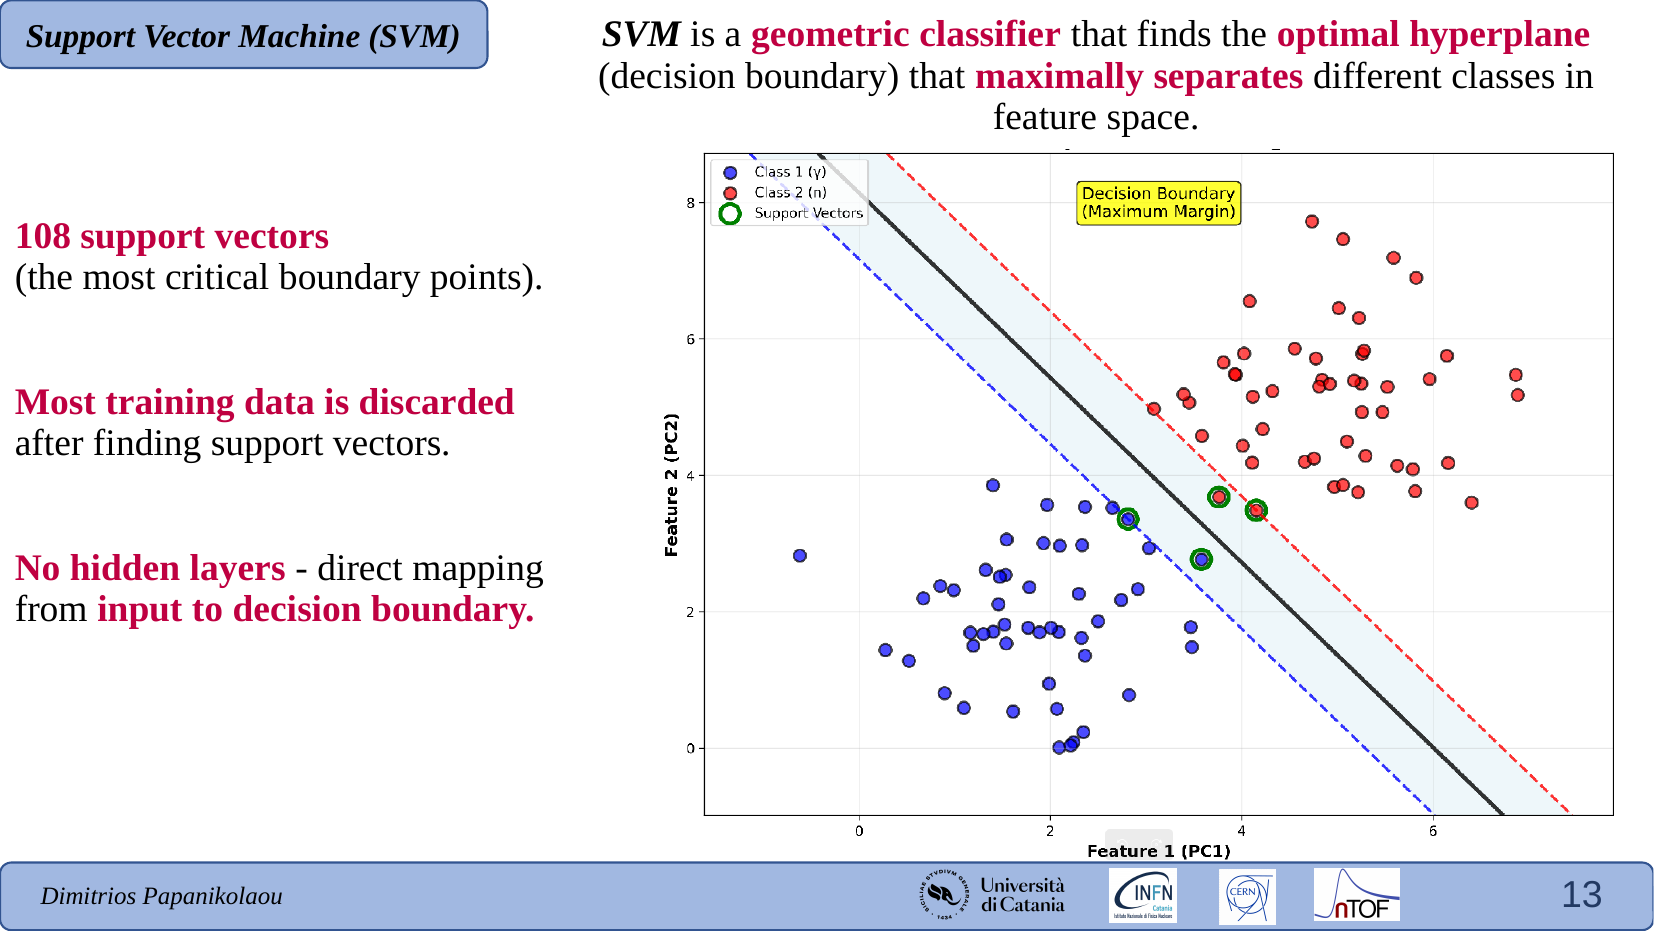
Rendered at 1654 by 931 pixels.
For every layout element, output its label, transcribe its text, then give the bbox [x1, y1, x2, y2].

text_box [1086, 862, 1654, 931]
picture [1109, 868, 1177, 923]
text_box Support Vector Machine (SVM) [0, 0, 488, 69]
text_box SVM is a geometric classifier that finds the optimal hyperplane (decision boundary) that maximally separates different classes in feature space. [539, 5, 1654, 146]
text_box [0, 862, 898, 931]
picture [1314, 868, 1400, 921]
picture [657, 149, 1619, 931]
text_box Dimitrios Papanikolaou [11, 874, 312, 917]
text_box 108 support vectors (the most critical boundary points). Most training data is discarded after finding support vectors. No hidden layers - direct mapping from input to decision boundary. [0, 207, 601, 638]
picture [1219, 869, 1276, 925]
